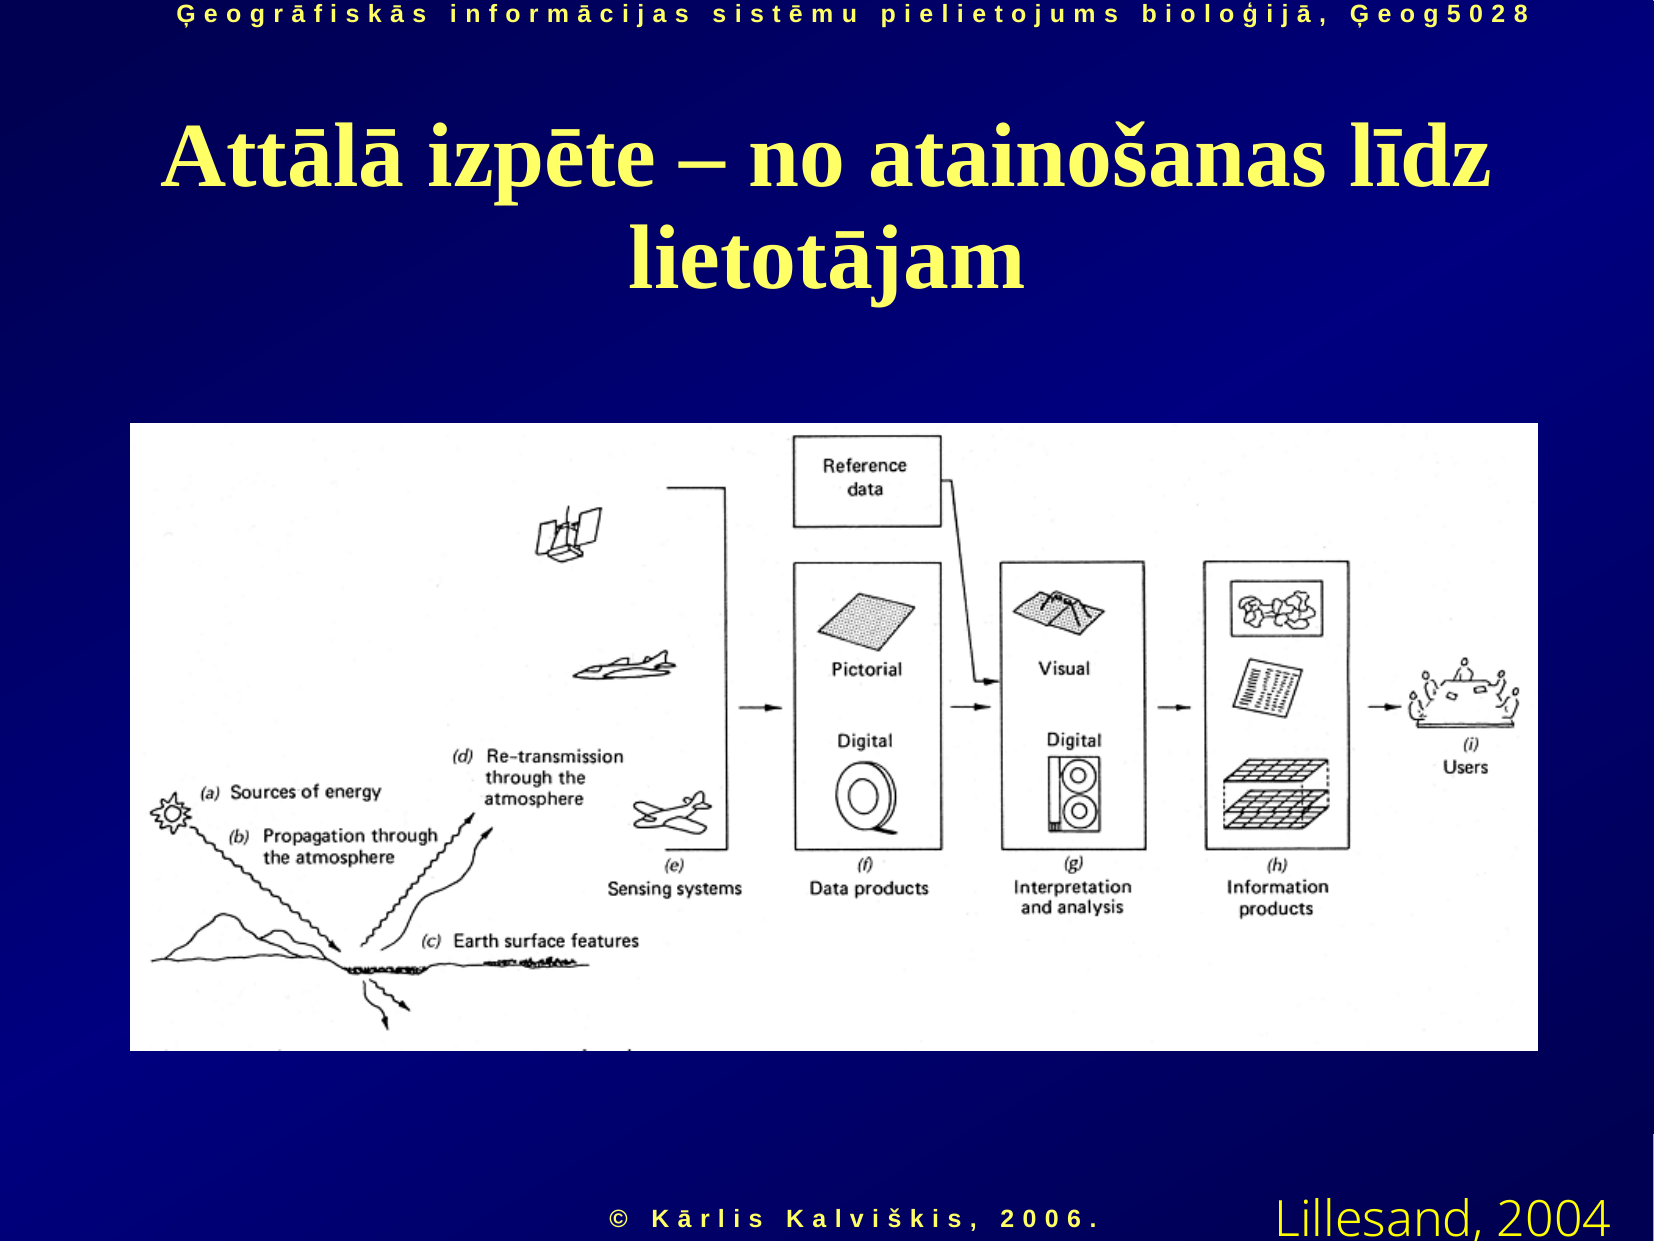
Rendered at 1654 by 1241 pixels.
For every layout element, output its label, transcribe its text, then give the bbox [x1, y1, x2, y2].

picture [130, 423, 1538, 1051]
text_box Lillesand, 2004 [1225, 1182, 1654, 1241]
title Attālā izpēte – no atainošanas līdz lietotājam [121, 98, 1534, 315]
